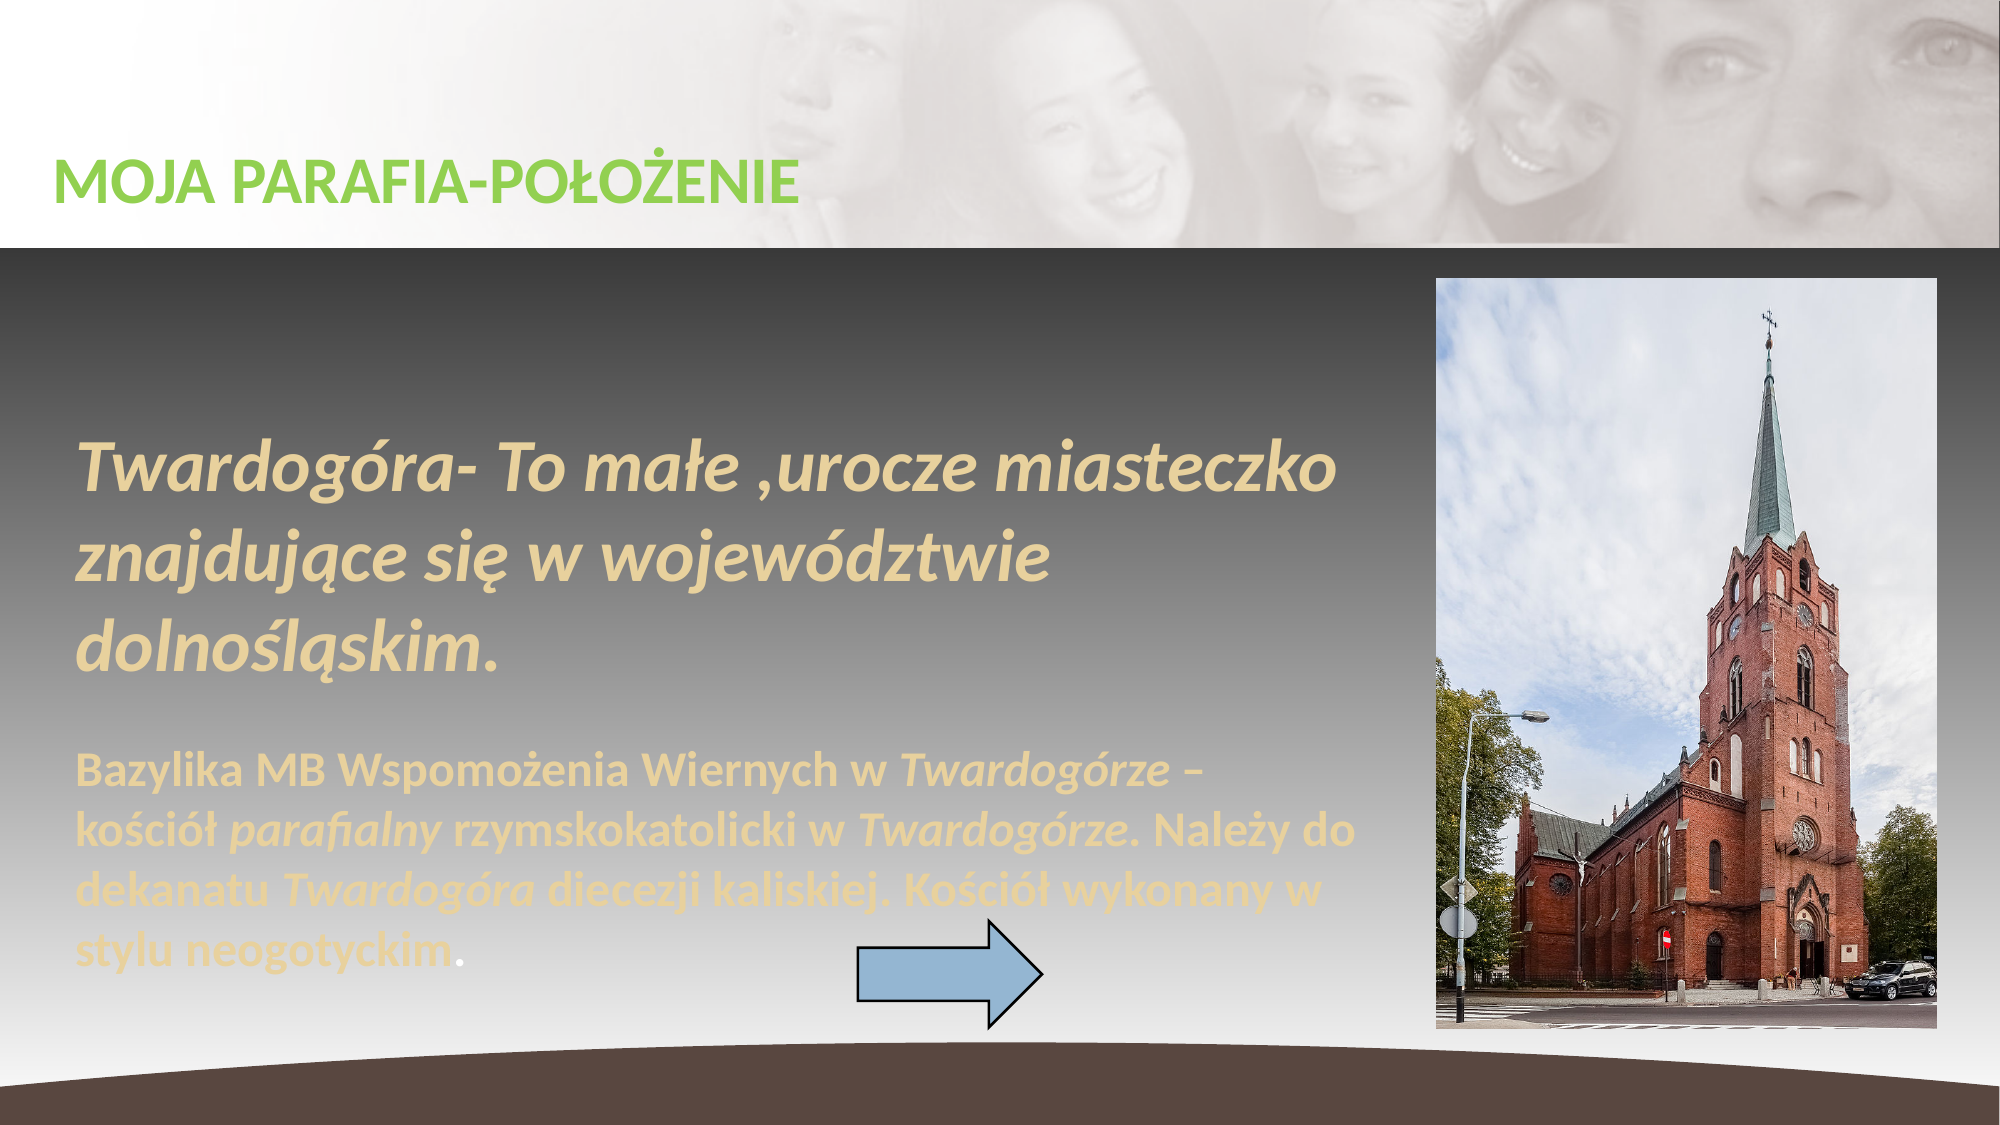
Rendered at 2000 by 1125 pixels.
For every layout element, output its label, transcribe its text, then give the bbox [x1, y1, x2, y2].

text_box [857, 921, 1042, 1028]
title MOJA PARAFIA-POŁOŻENIE [37, 45, 1750, 225]
text_box Twardogóra- To małe ,urocze miasteczko znajdujące się w województwie dolnośląskim. Bazylika MB Wspomożenia Wiernych w Twardogórze – kościół parafialny rzymskokatolicki w Twardogórze. Należy do dekanatu Twardogóra diecezji kaliskiej. Kościół wykonany w stylu neogotyckim. [60, 408, 1372, 1084]
picture [0, 0, 2000, 248]
picture [1436, 278, 1937, 1029]
